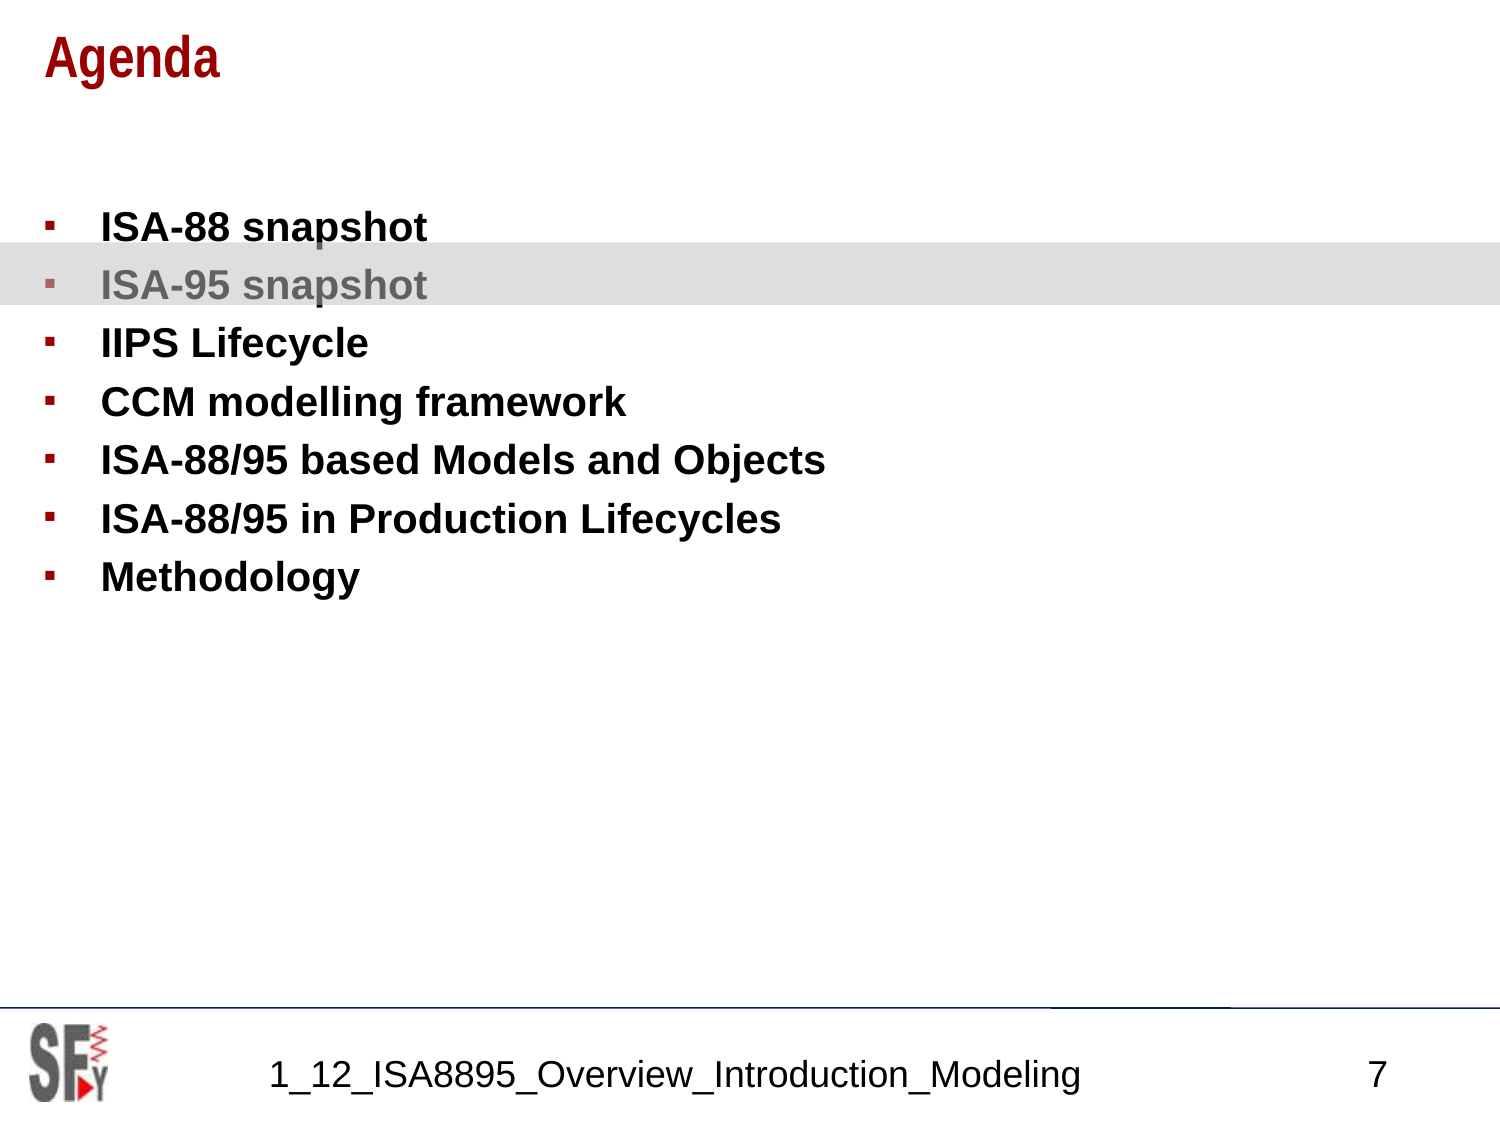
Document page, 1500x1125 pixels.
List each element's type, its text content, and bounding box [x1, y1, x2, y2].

text_box [0, 242, 1500, 305]
list ISA-88 snapshot ISA-95 snapshot IIPS Lifecycle CCM modelling framework ISA-88/95 based Models and Objects ISA-88/95 in Production Lifecycles Methodology [29, 184, 1471, 242]
picture [29, 1023, 108, 1102]
title Agenda [29, 12, 1471, 138]
list ISA-88 snapshot ISA-95 snapshot IIPS Lifecycle CCM modelling framework ISA-88/95 based Models and Objects ISA-88/95 in Production Lifecycles Methodology [29, 305, 1471, 988]
slide_number <numéro> [1352, 1034, 1490, 1103]
footer 1_12_ISA8895_Overview_Introduction_Modeling [253, 1034, 1336, 1103]
